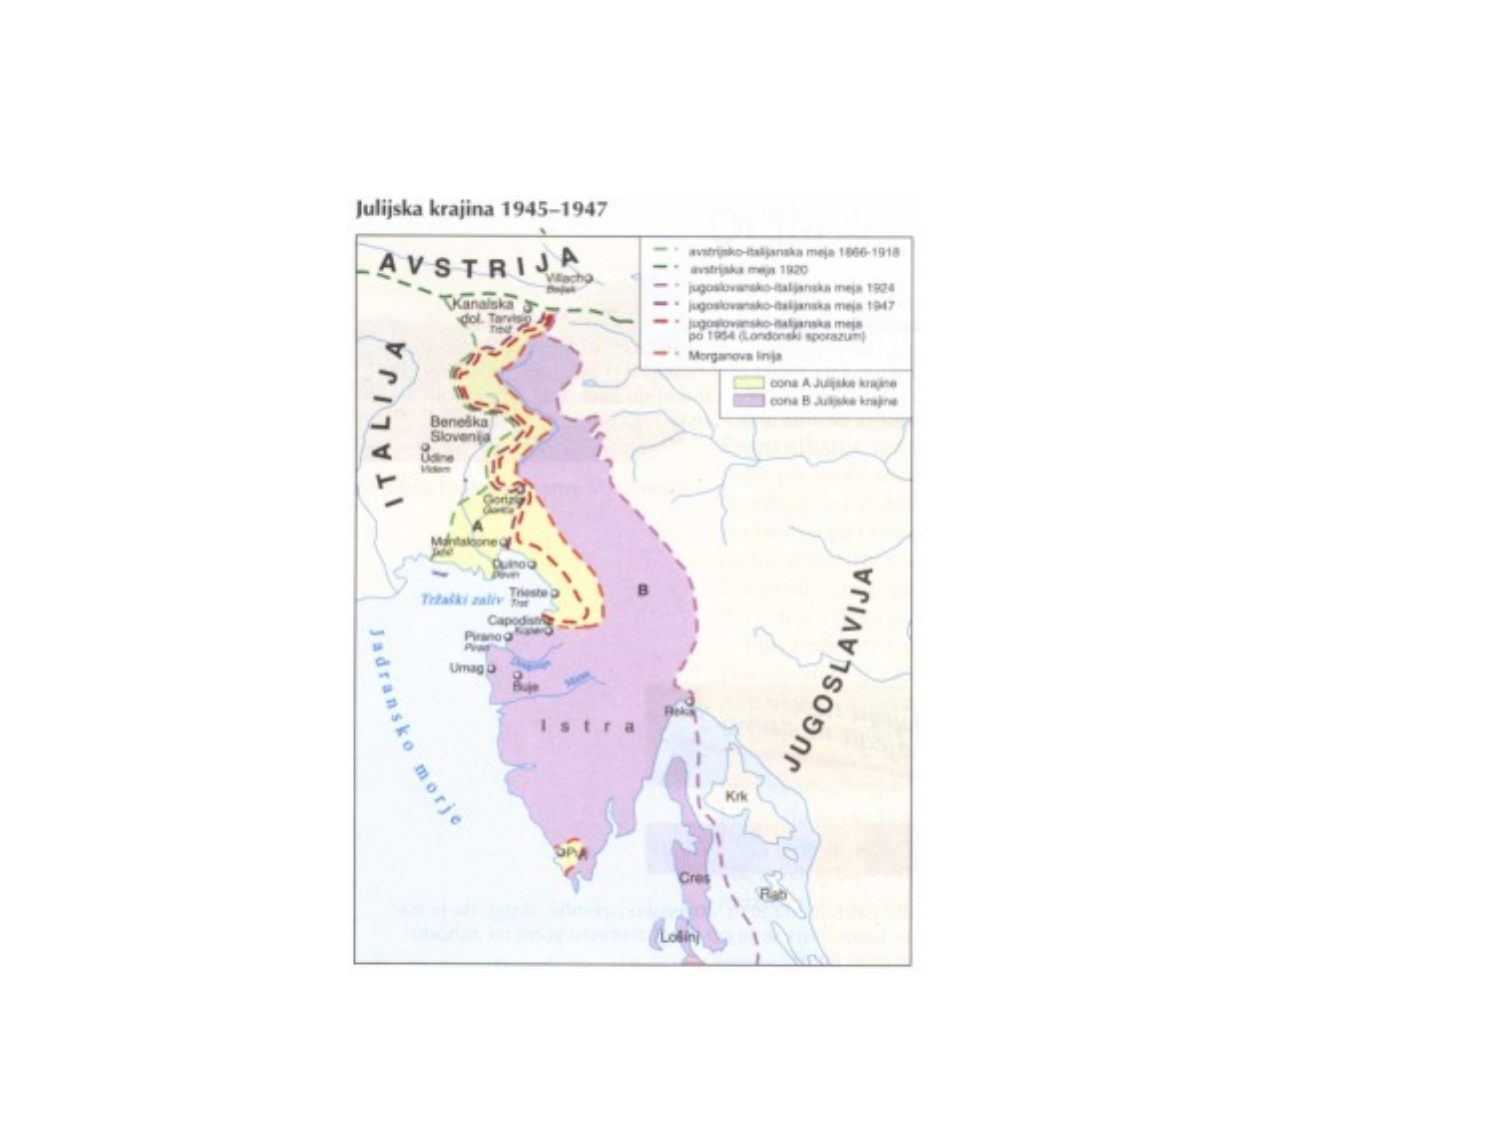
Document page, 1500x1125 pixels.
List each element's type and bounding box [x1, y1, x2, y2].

picture [348, 196, 923, 975]
